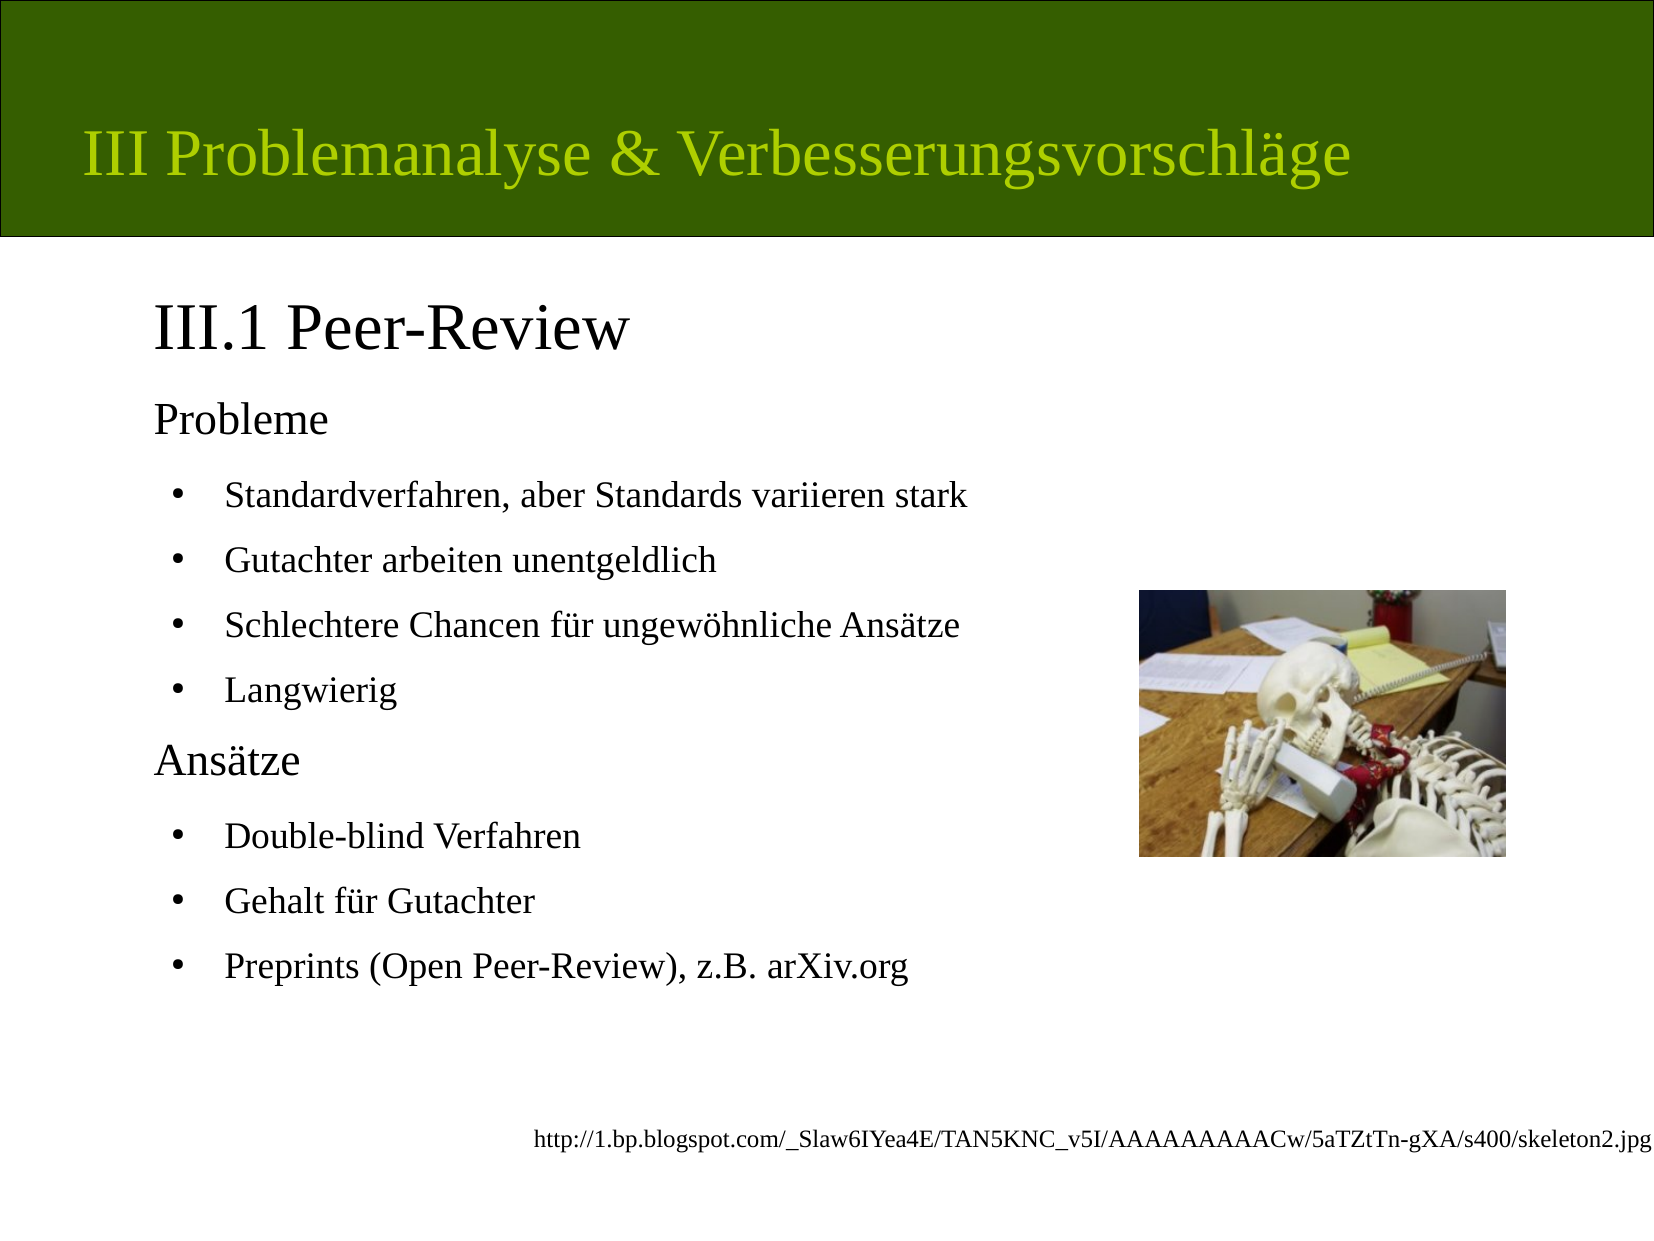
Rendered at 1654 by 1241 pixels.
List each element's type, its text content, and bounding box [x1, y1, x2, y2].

list III.1 Peer-Review Probleme Standardverfahren, aber Standards variieren stark Gutachter arbeiten unentgeldlich Schlechtere Chancen für ungewöhnliche Ansätze Langwierig Ansätze Double-blind Verfahren Gehalt für Gutachter Preprints (Open Peer-Review), z.B. arXiv.org http://1.bp.blogspot.com/_Slaw6IYea4E/TAN5KNC_v5I/AAAAAAAAACw/5aTZtTn-gXA/s400/skeleton2.jpg [82, 290, 1654, 1186]
text_box [0, 0, 1654, 237]
picture [1139, 590, 1506, 857]
title III Problemanalyse & Verbesserungsvorschläge [82, 56, 1571, 250]
